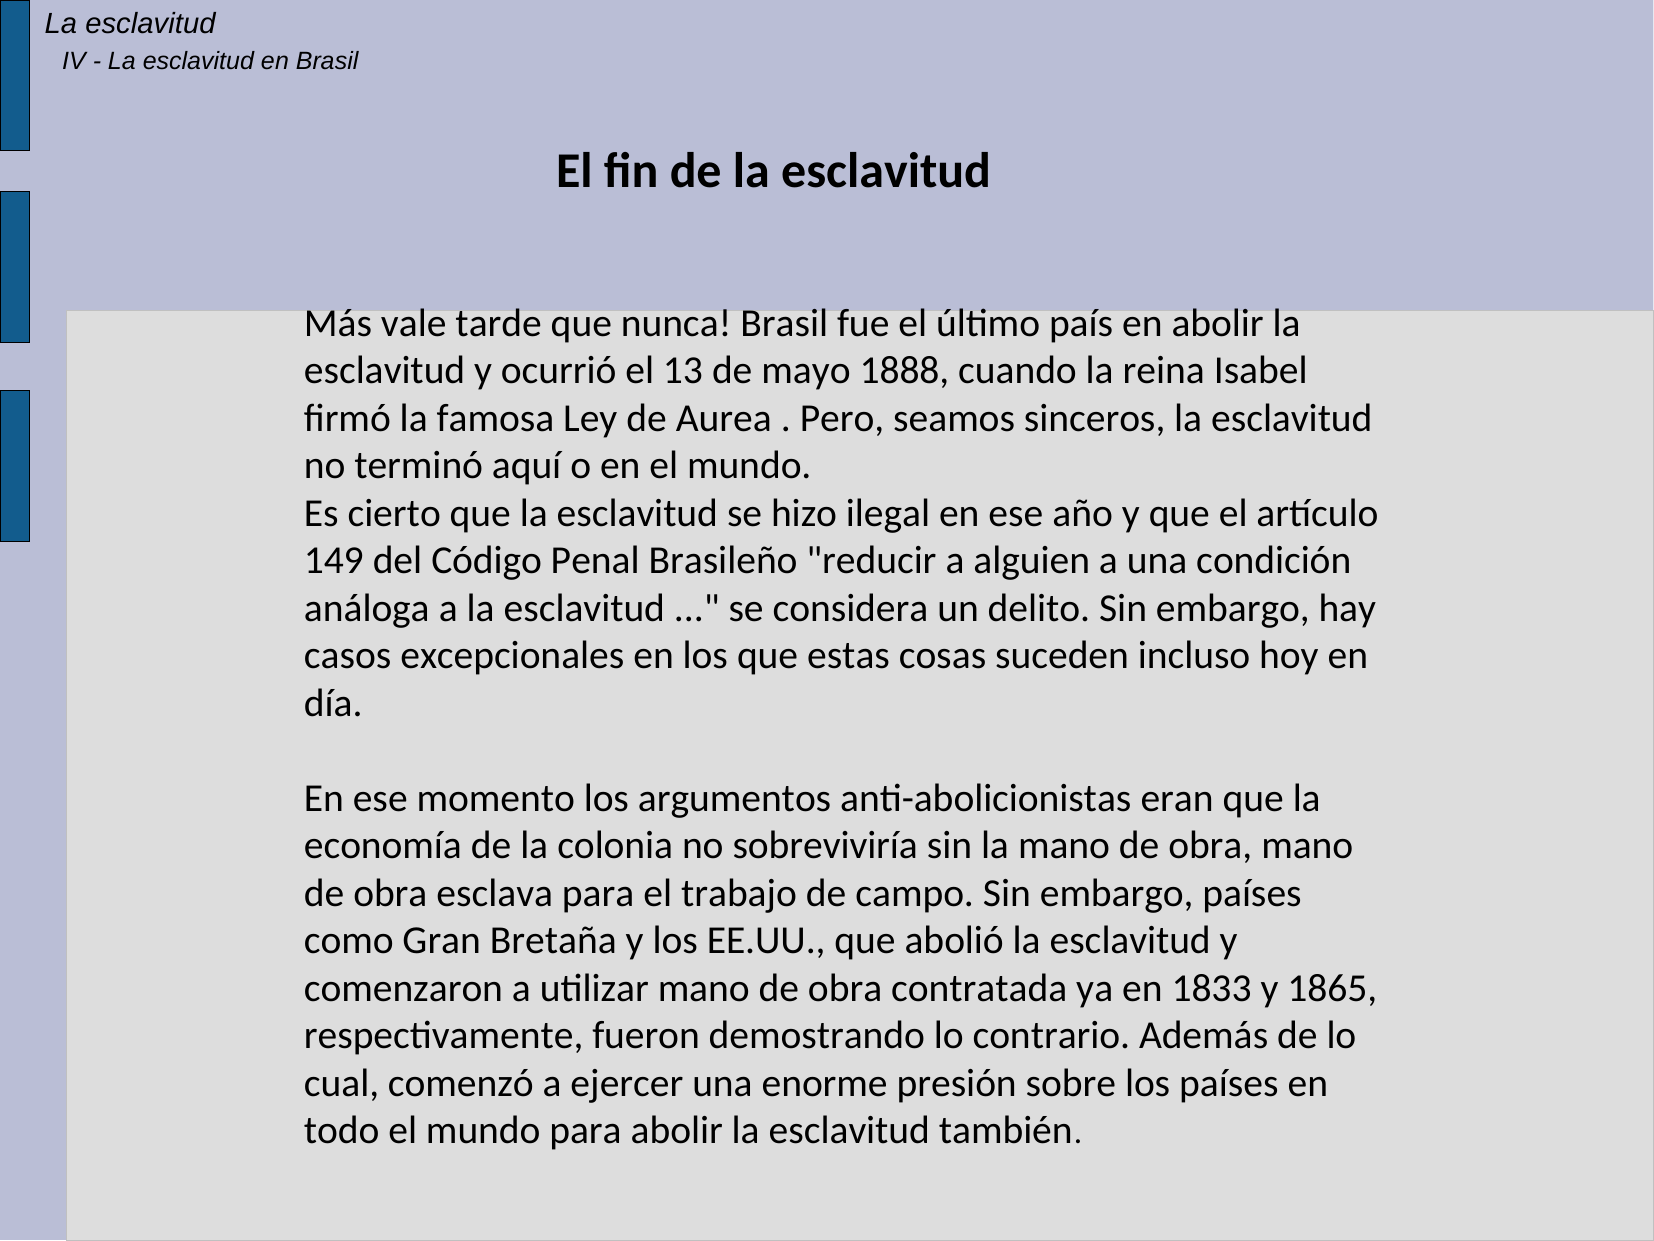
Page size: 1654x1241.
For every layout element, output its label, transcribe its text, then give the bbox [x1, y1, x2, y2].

subtitle Más vale tarde que nunca! Brasil fue el último país en abolir la esclavitud y ocurrió el 13 de mayo 1888, cuando la reina Isabel firmó la famosa Ley de Aurea . Pero, seamos sinceros, la esclavitud no terminó aquí o en el mundo. Es cierto que la esclavitud se hizo ilegal en ese año y que el artículo 149 del Código Penal Brasileño "reducir a alguien a una condición análoga a la esclavitud ..." se considera un delito. Sin embargo, hay casos excepcionales en los que estas cosas suceden incluso hoy en día. En ese momento los argumentos anti-abolicionistas eran que la economía de la colonia no sobreviviría sin la mano de obra, mano de obra esclava para el trabajo de campo. Sin embargo, países como Gran Bretaña y los EE.UU., que abolió la esclavitud y comenzaron a utilizar mano de obra contratada ya en 1833 y 1865, respectivamente, fueron demostrando lo contrario. Además de lo cual, comenzó a ejercer una enorme presión sobre los países en todo el mundo para abolir la esclavitud también. [253, 294, 1412, 1154]
text_box IV - La esclavitud en Brasil [47, 39, 520, 83]
title El fin de la esclavitud [70, 129, 1477, 474]
